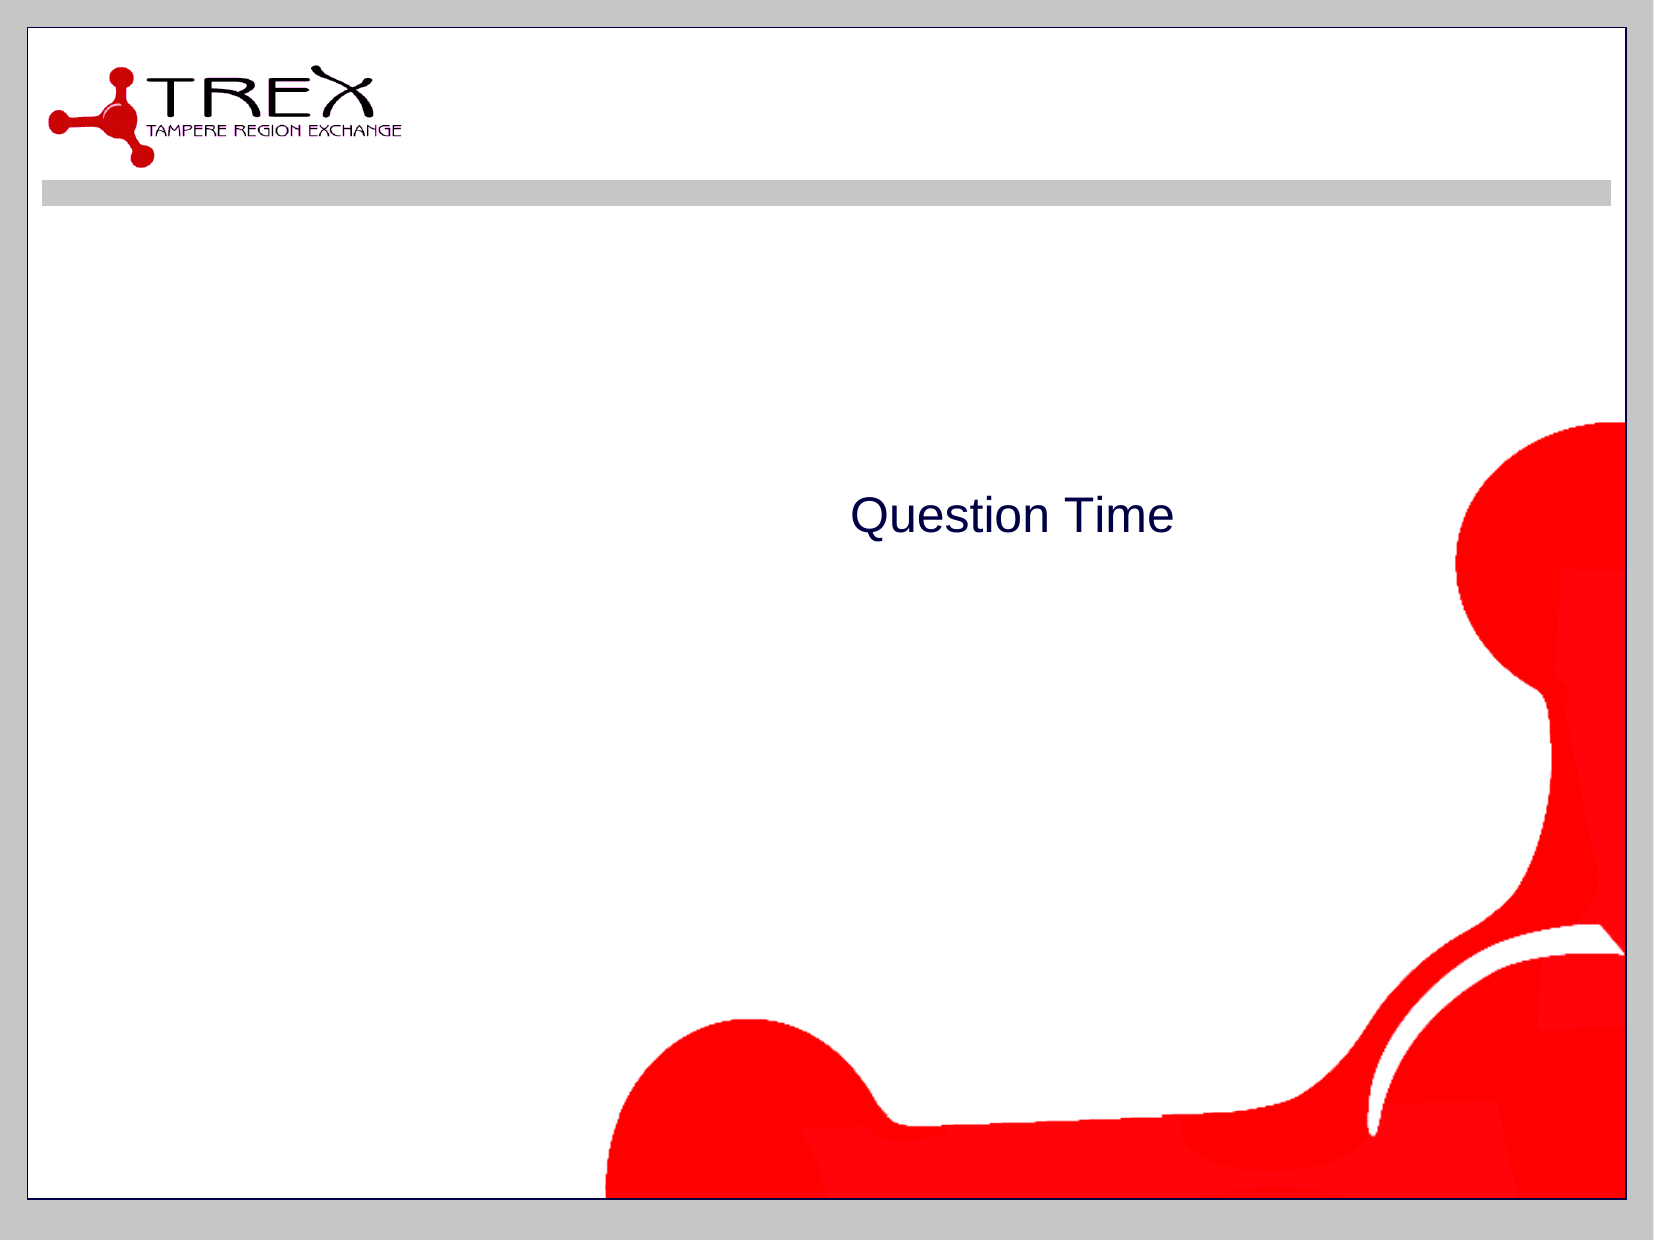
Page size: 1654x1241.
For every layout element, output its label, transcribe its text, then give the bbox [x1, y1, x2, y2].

subtitle Question Time [413, 0, 1613, 1039]
picture [41, 53, 413, 180]
